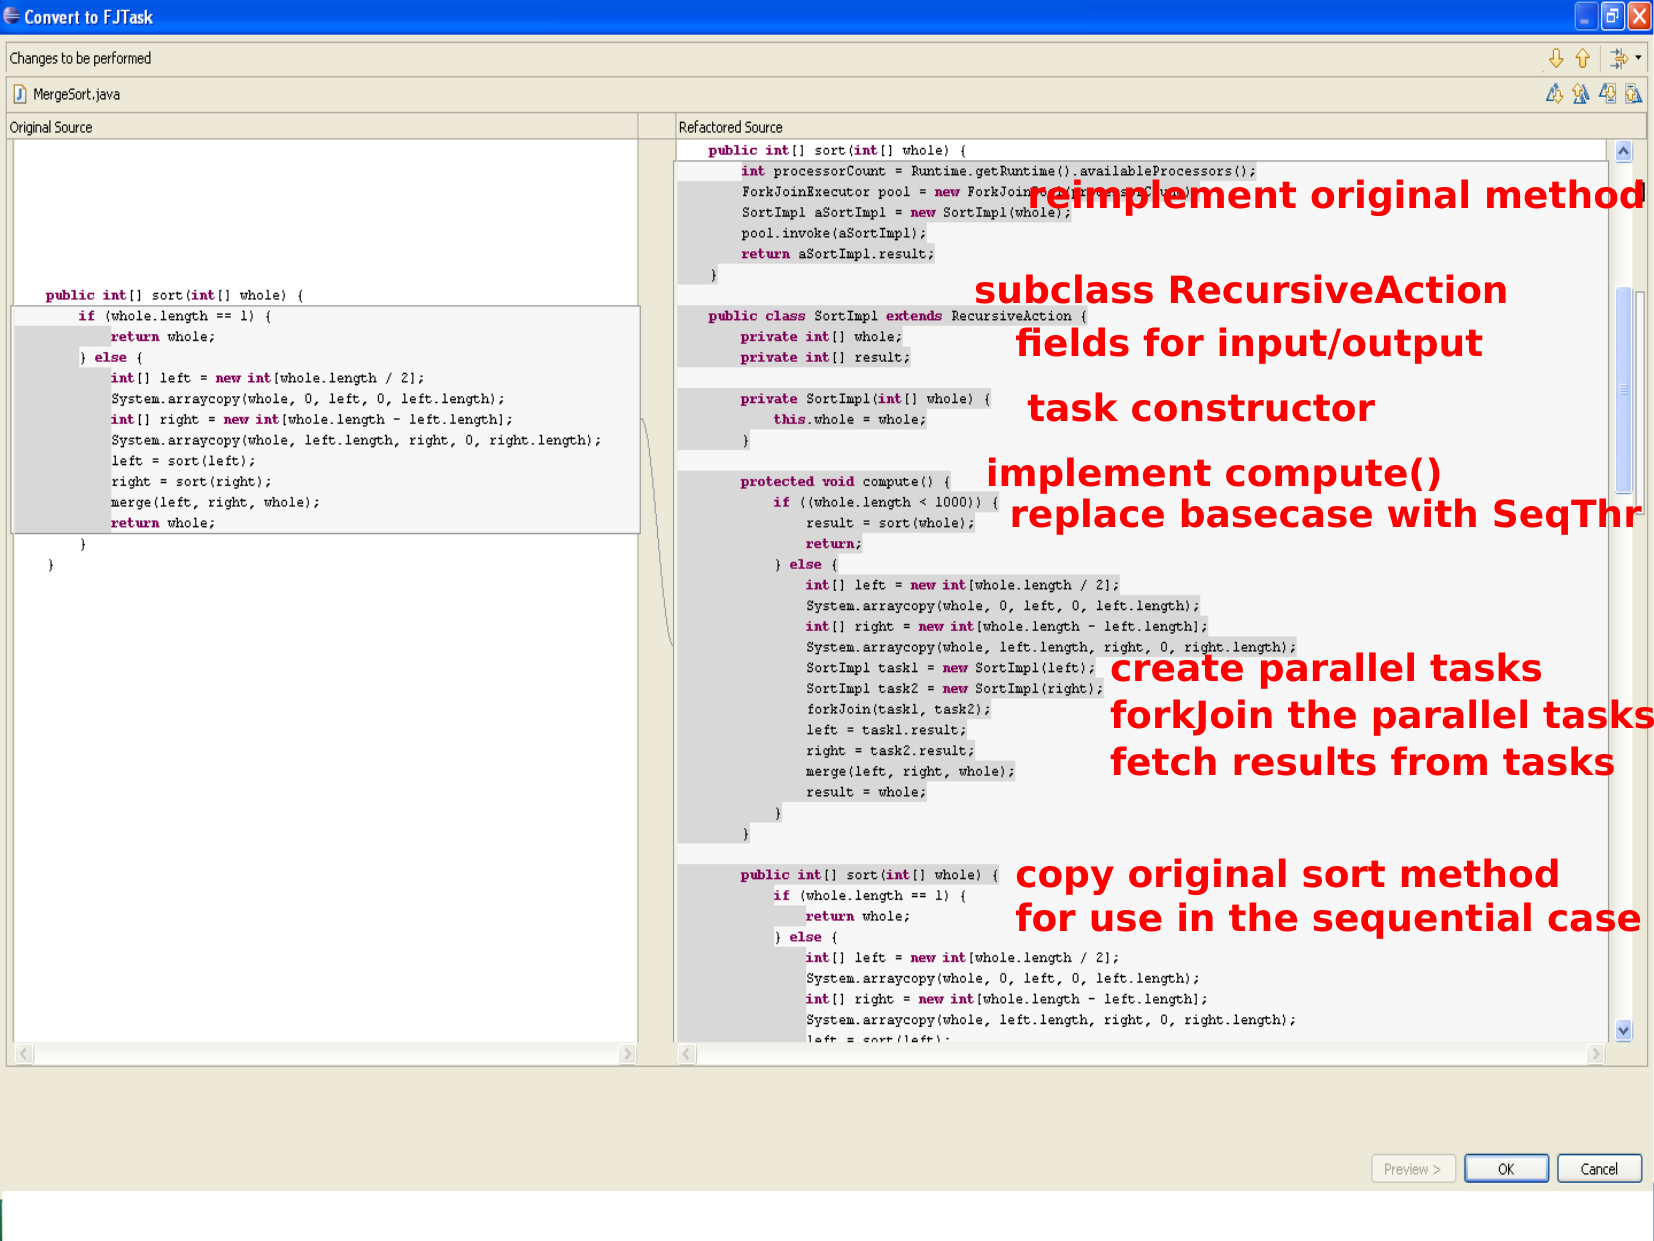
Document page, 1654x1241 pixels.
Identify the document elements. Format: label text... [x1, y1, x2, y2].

text_box reimplement original method [1012, 166, 1654, 226]
text_box task constructor [1012, 379, 1654, 438]
text_box create parallel tasks [1095, 639, 1654, 686]
text_box fields for input/output [1000, 314, 1654, 373]
text_box fetch results from tasks [1095, 733, 1654, 792]
text_box implement compute() [971, 444, 1647, 503]
text_box copy original sort method for use in the sequential case [1000, 845, 1654, 948]
text_box replace basecase with SeqThr [994, 485, 1654, 544]
text_box forkJoin the parallel tasks [1095, 686, 1654, 733]
picture [0, 0, 1654, 1241]
text_box subclass RecursiveAction [959, 261, 1635, 320]
